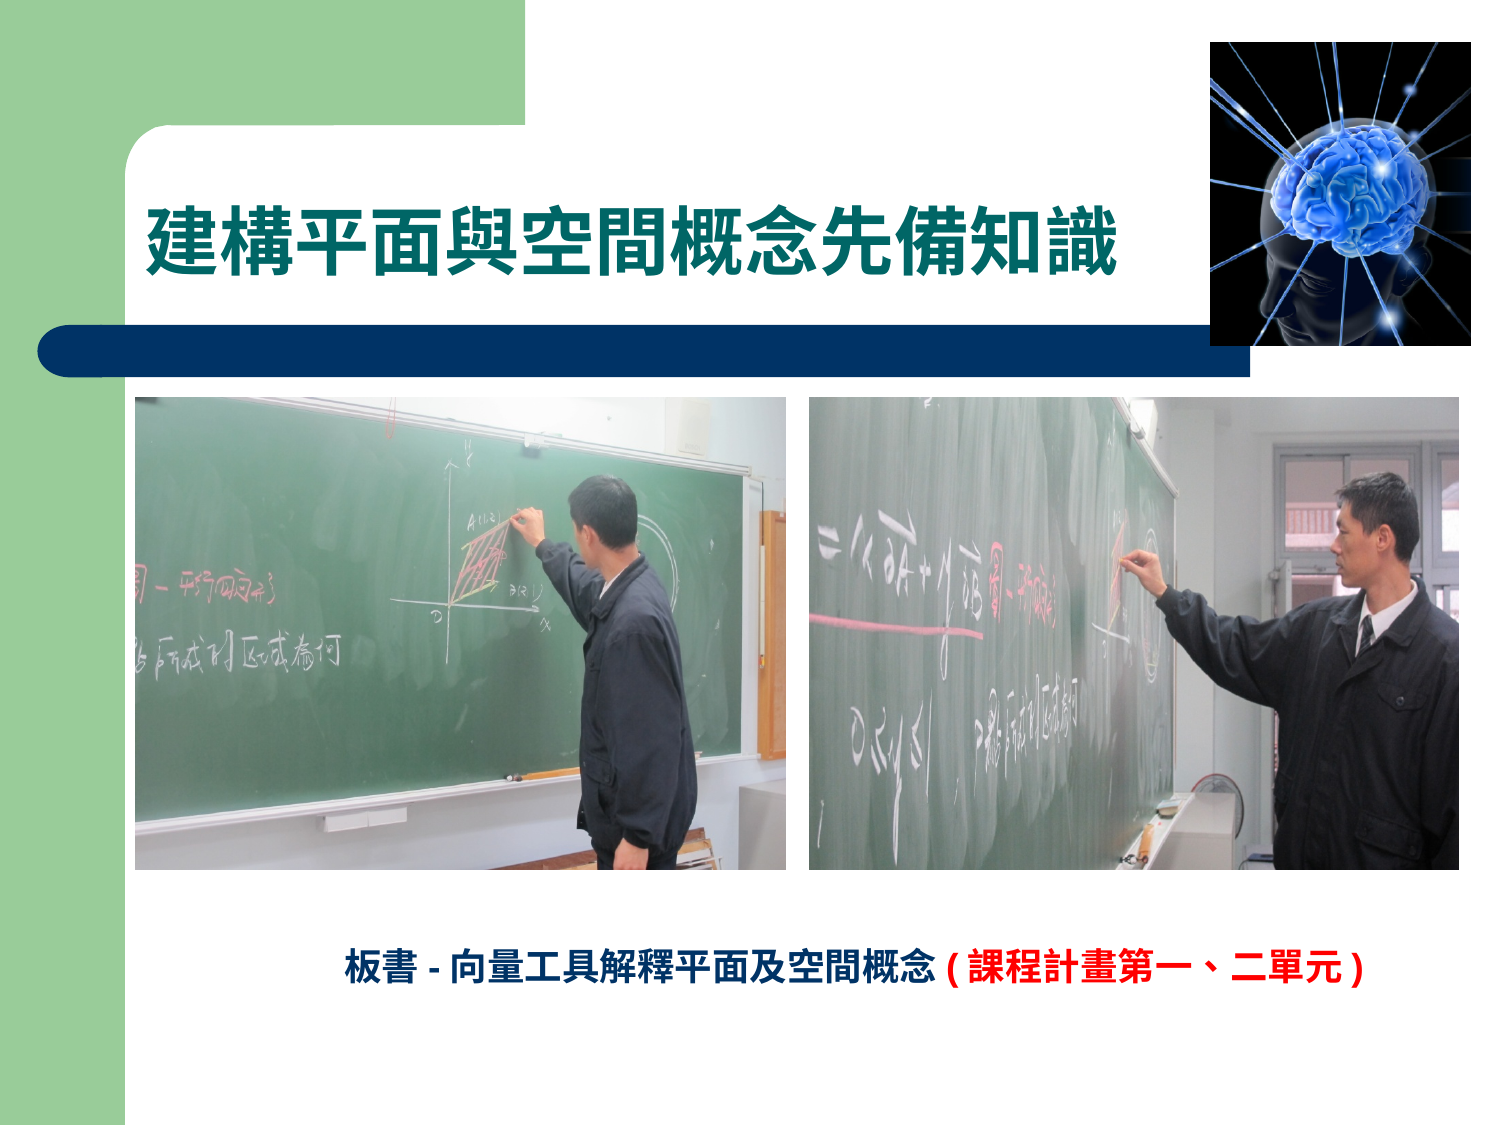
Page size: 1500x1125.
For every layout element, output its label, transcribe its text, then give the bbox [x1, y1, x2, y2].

title 建構平面與空間概念先備知識 [136, 136, 1210, 301]
picture [1210, 42, 1471, 346]
text_box 板書-向量工具解釋平面及空間概念(課程計畫第一、二單元) [336, 928, 1388, 1004]
picture [135, 397, 786, 870]
picture [809, 397, 1459, 870]
